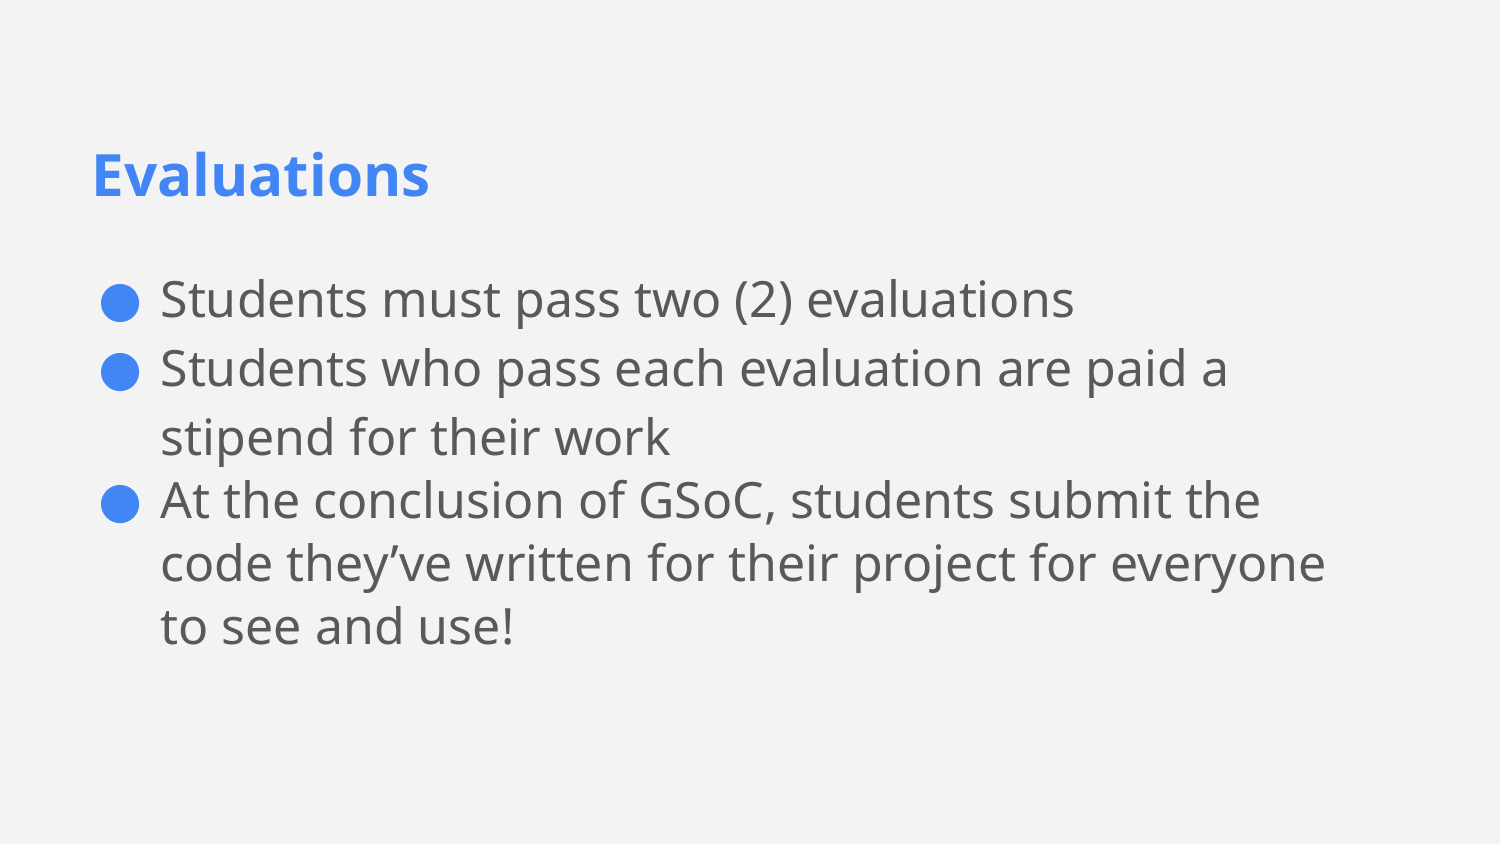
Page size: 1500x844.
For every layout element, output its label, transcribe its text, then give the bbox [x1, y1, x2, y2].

text_box Students must pass two (2) evaluations Students who pass each evaluation are paid a stipend for their work At the conclusion of GSoC, students submit the code they’ve written for their project for everyone to see and use! [70, 243, 1371, 670]
text_box Evaluations [76, 123, 1009, 224]
